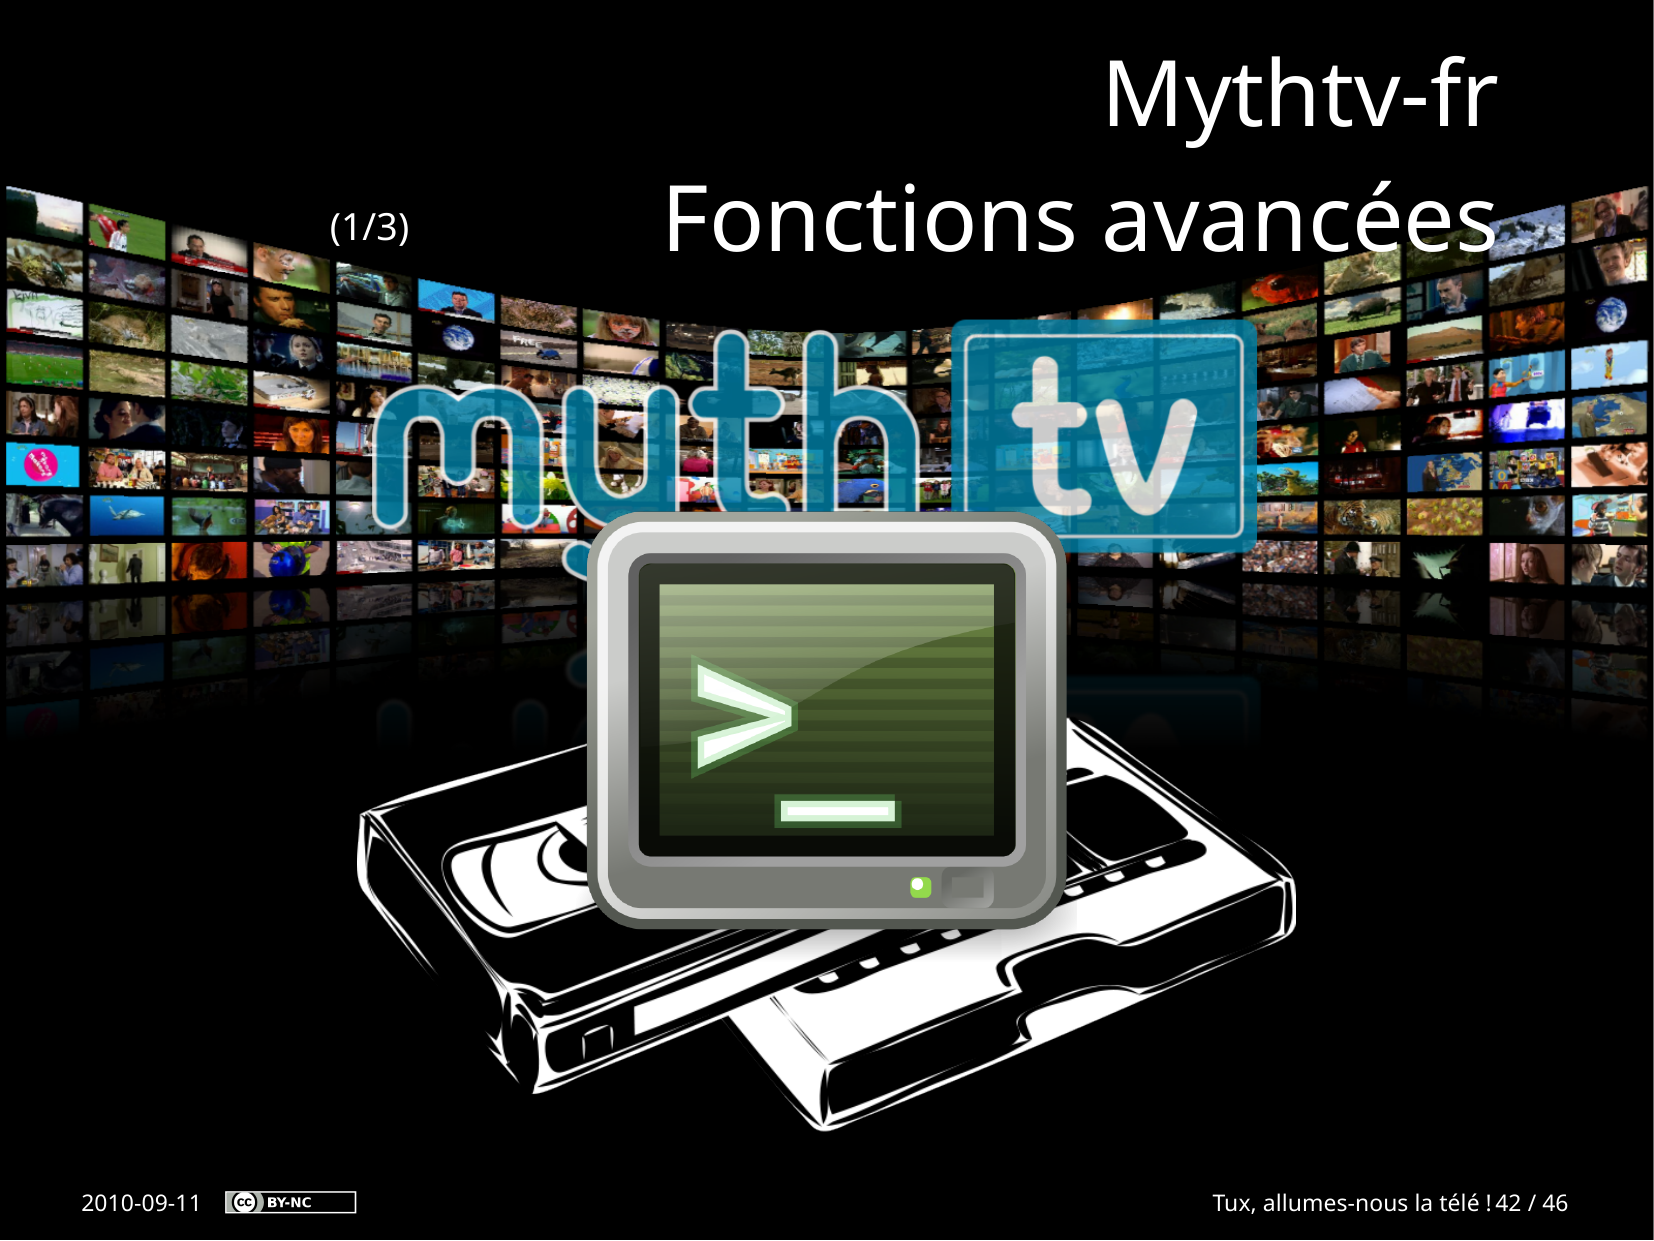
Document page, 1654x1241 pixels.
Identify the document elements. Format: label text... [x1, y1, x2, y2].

title Mythtv-fr Fonctions avancées [82, 47, 1501, 259]
text_box (1/3) [315, 193, 466, 252]
picture [0, 0, 1654, 1240]
